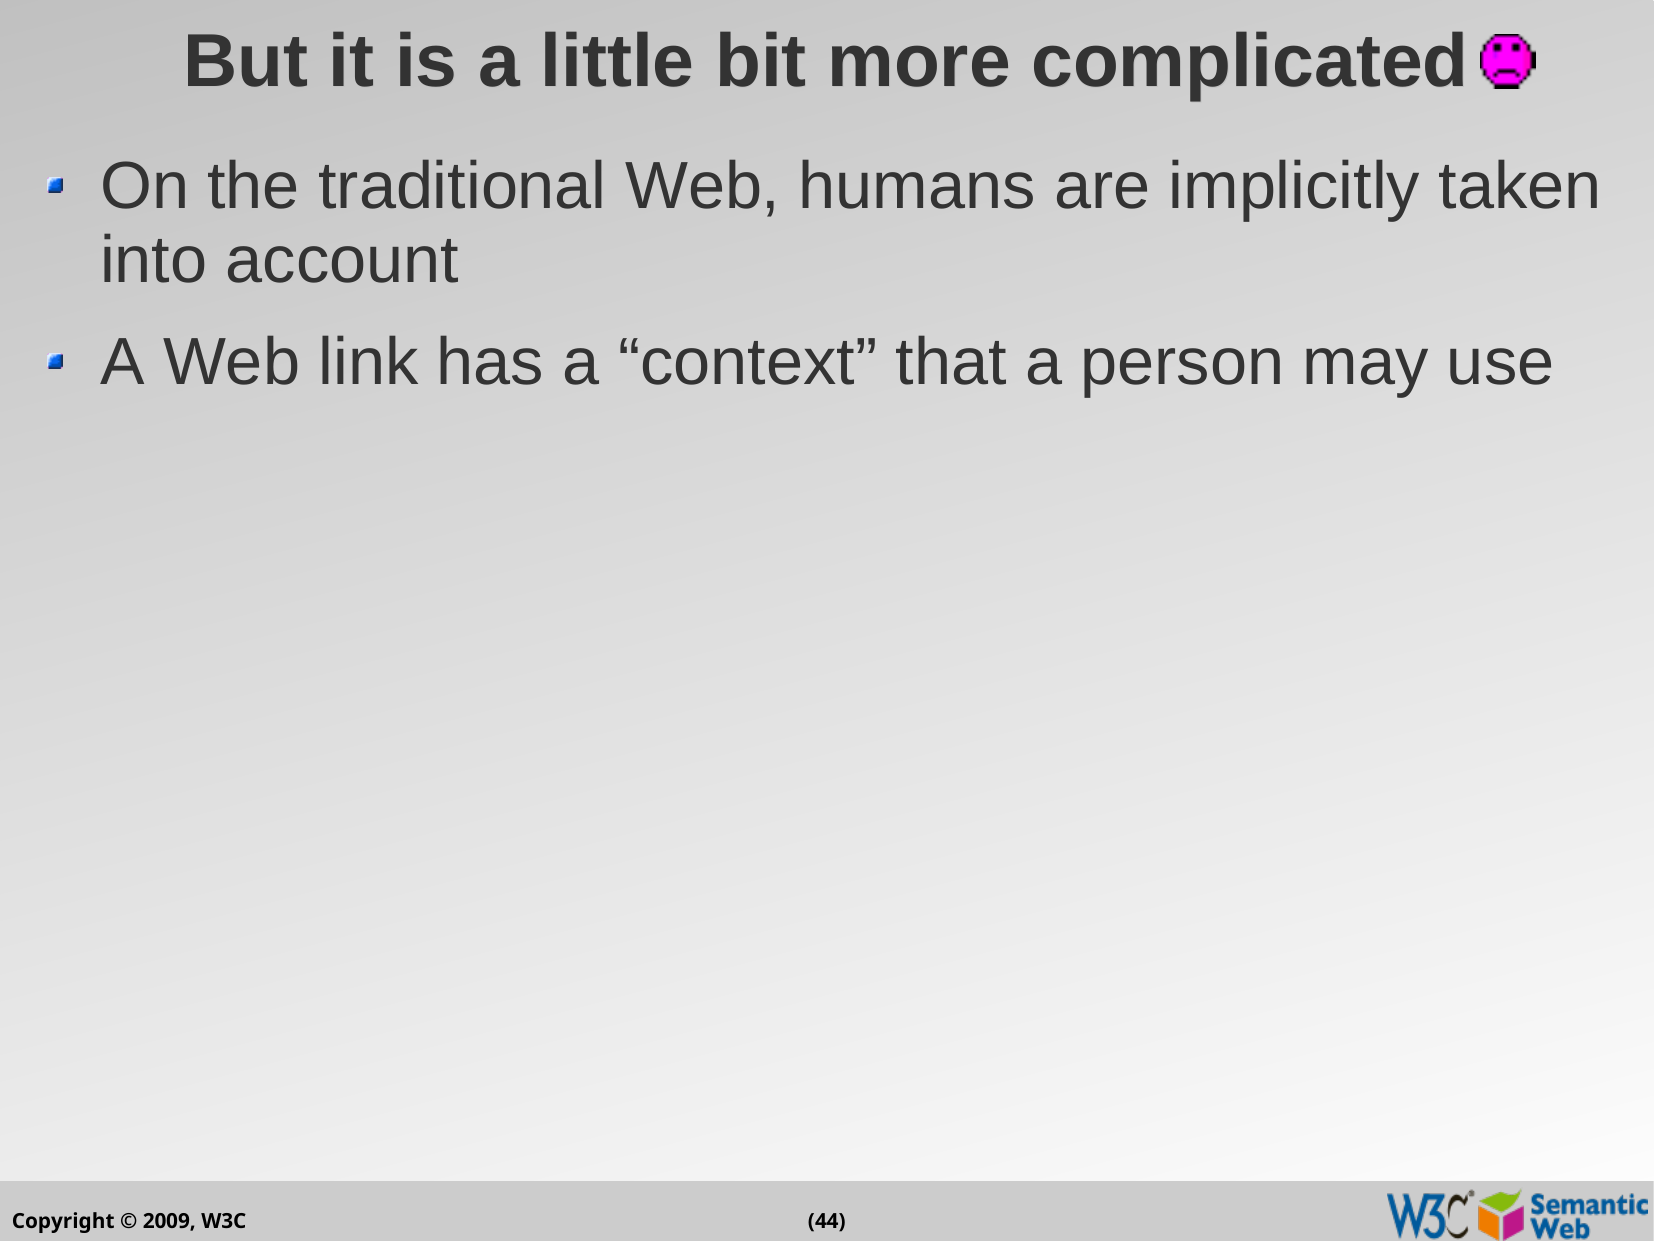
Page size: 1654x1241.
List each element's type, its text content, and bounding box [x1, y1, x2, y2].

picture [1387, 1187, 1648, 1241]
list On the traditional Web, humans are implicitly taken into account A Web link has a “context” that a person may use [29, 147, 1624, 1134]
title But it is a little bit more complicated [0, 0, 1654, 119]
picture [1480, 34, 1536, 89]
